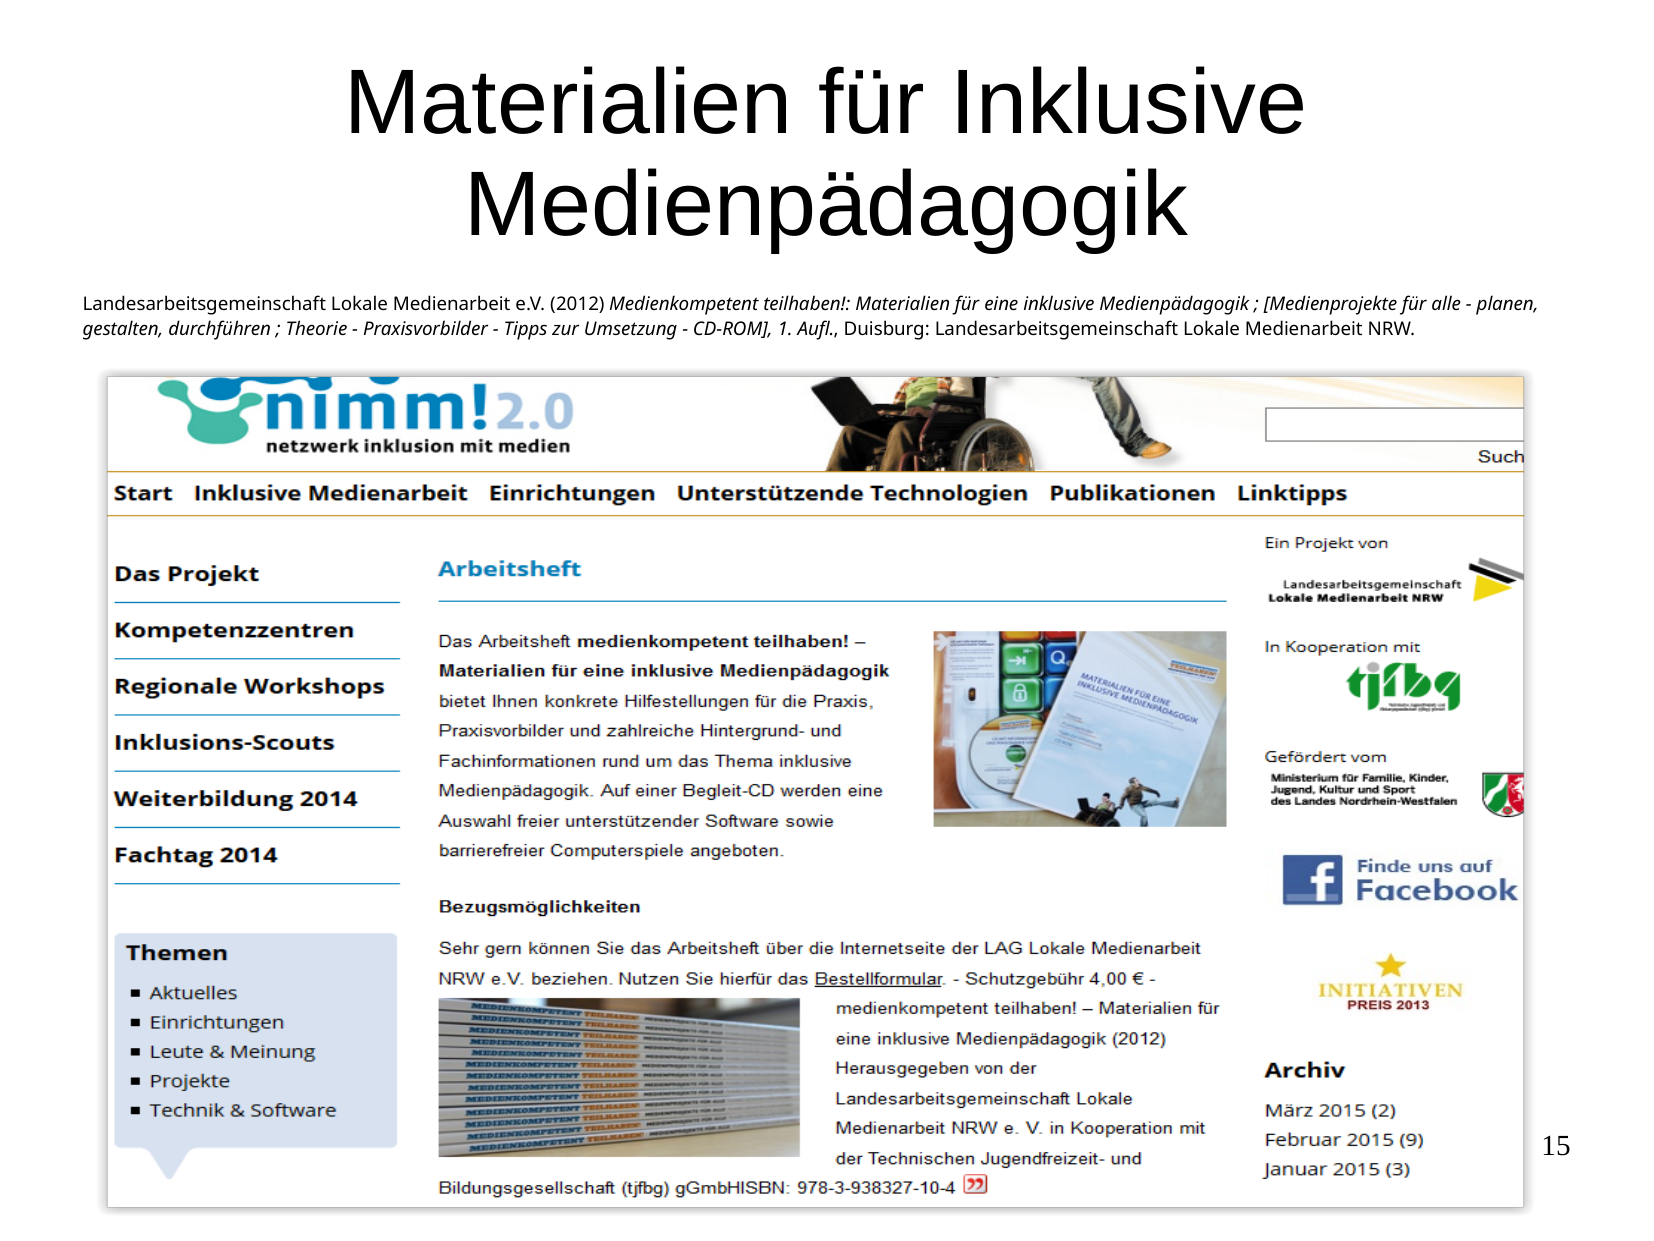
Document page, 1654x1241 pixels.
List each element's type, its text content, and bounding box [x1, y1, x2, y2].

picture [94, 366, 1536, 1217]
list Landesarbeitsgemeinschaft Lokale Medienarbeit e.V. (2012) Medienkompetent teilhaben!: Materialien für eine inklusive Medienpädagogik ; [Medienprojekte für alle - planen, gestalten, durchführen ; Theorie - Praxisvorbilder - Tipps zur Umsetzung - CD-ROM], 1. Aufl., Duisburg: Landesarbeitsgemeinschaft Lokale Medienarbeit NRW. [82, 290, 1571, 634]
title Materialien für Inklusive Medienpädagogik [82, 49, 1571, 257]
